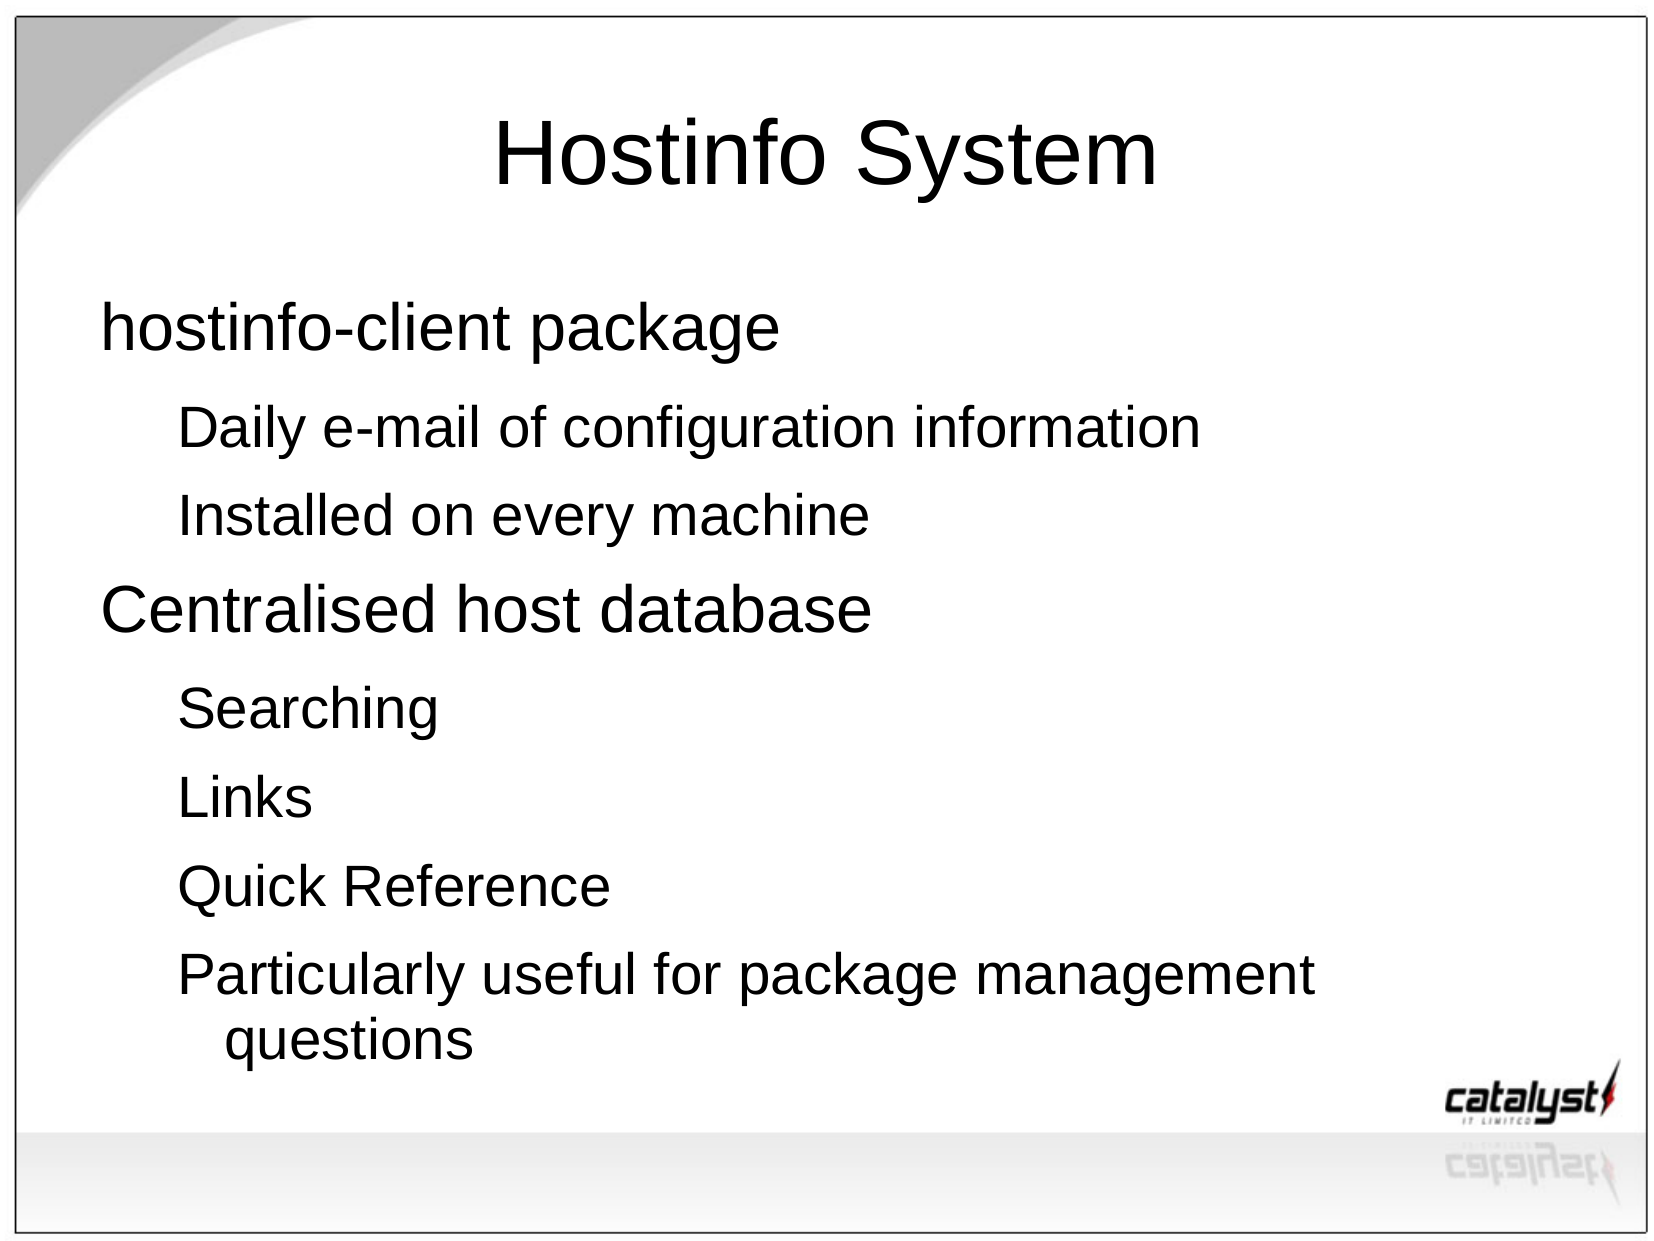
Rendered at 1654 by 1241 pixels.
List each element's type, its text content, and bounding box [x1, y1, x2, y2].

picture [4, 5, 1654, 1241]
title Hostinfo System [82, 56, 1571, 250]
list hostinfo-client package Daily e-mail of configuration information Installed on every machine Centralised host database Searching Links Quick Reference Particularly useful for package management questions [82, 290, 1571, 1094]
